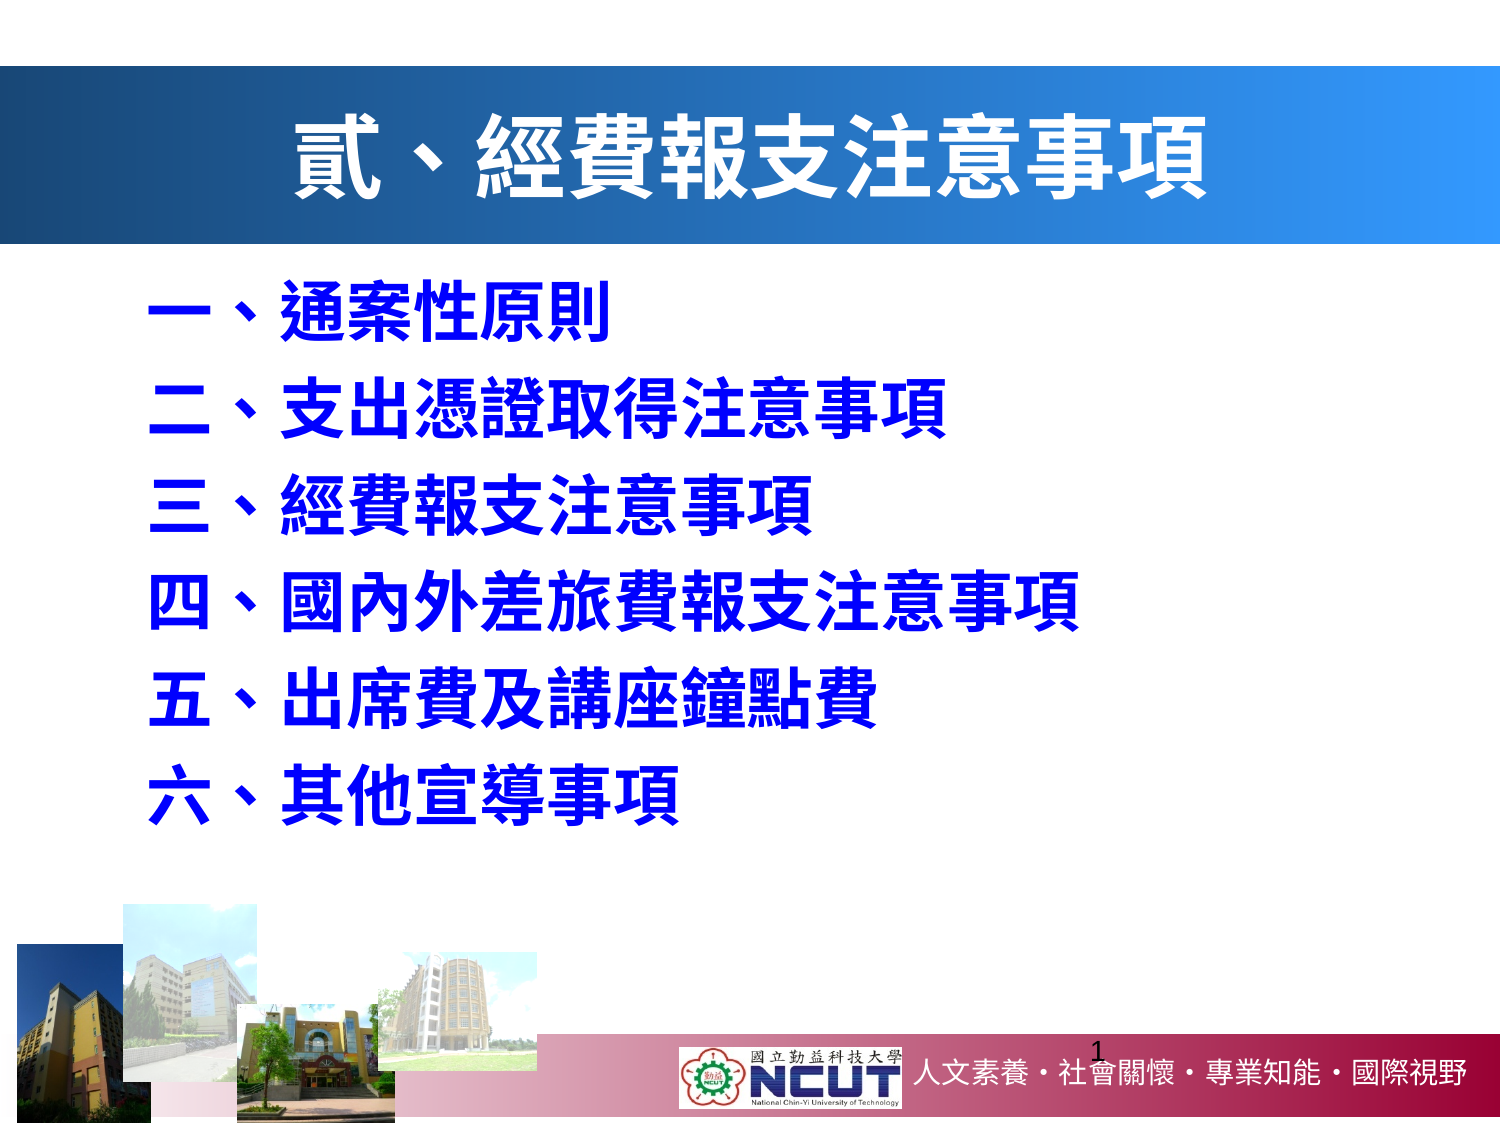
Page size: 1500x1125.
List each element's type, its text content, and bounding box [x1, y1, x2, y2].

text_box [1074, 1024, 1426, 1103]
title 貳、經費報支注意事項 [0, 66, 1500, 244]
list 一、通案性原則 二、支出憑證取得注意事項 三、經費報支注意事項 四、國內外差旅費報支注意事項 五、出席費及講座鐘點費 六、其他宣導事項 [75, 262, 1426, 1005]
